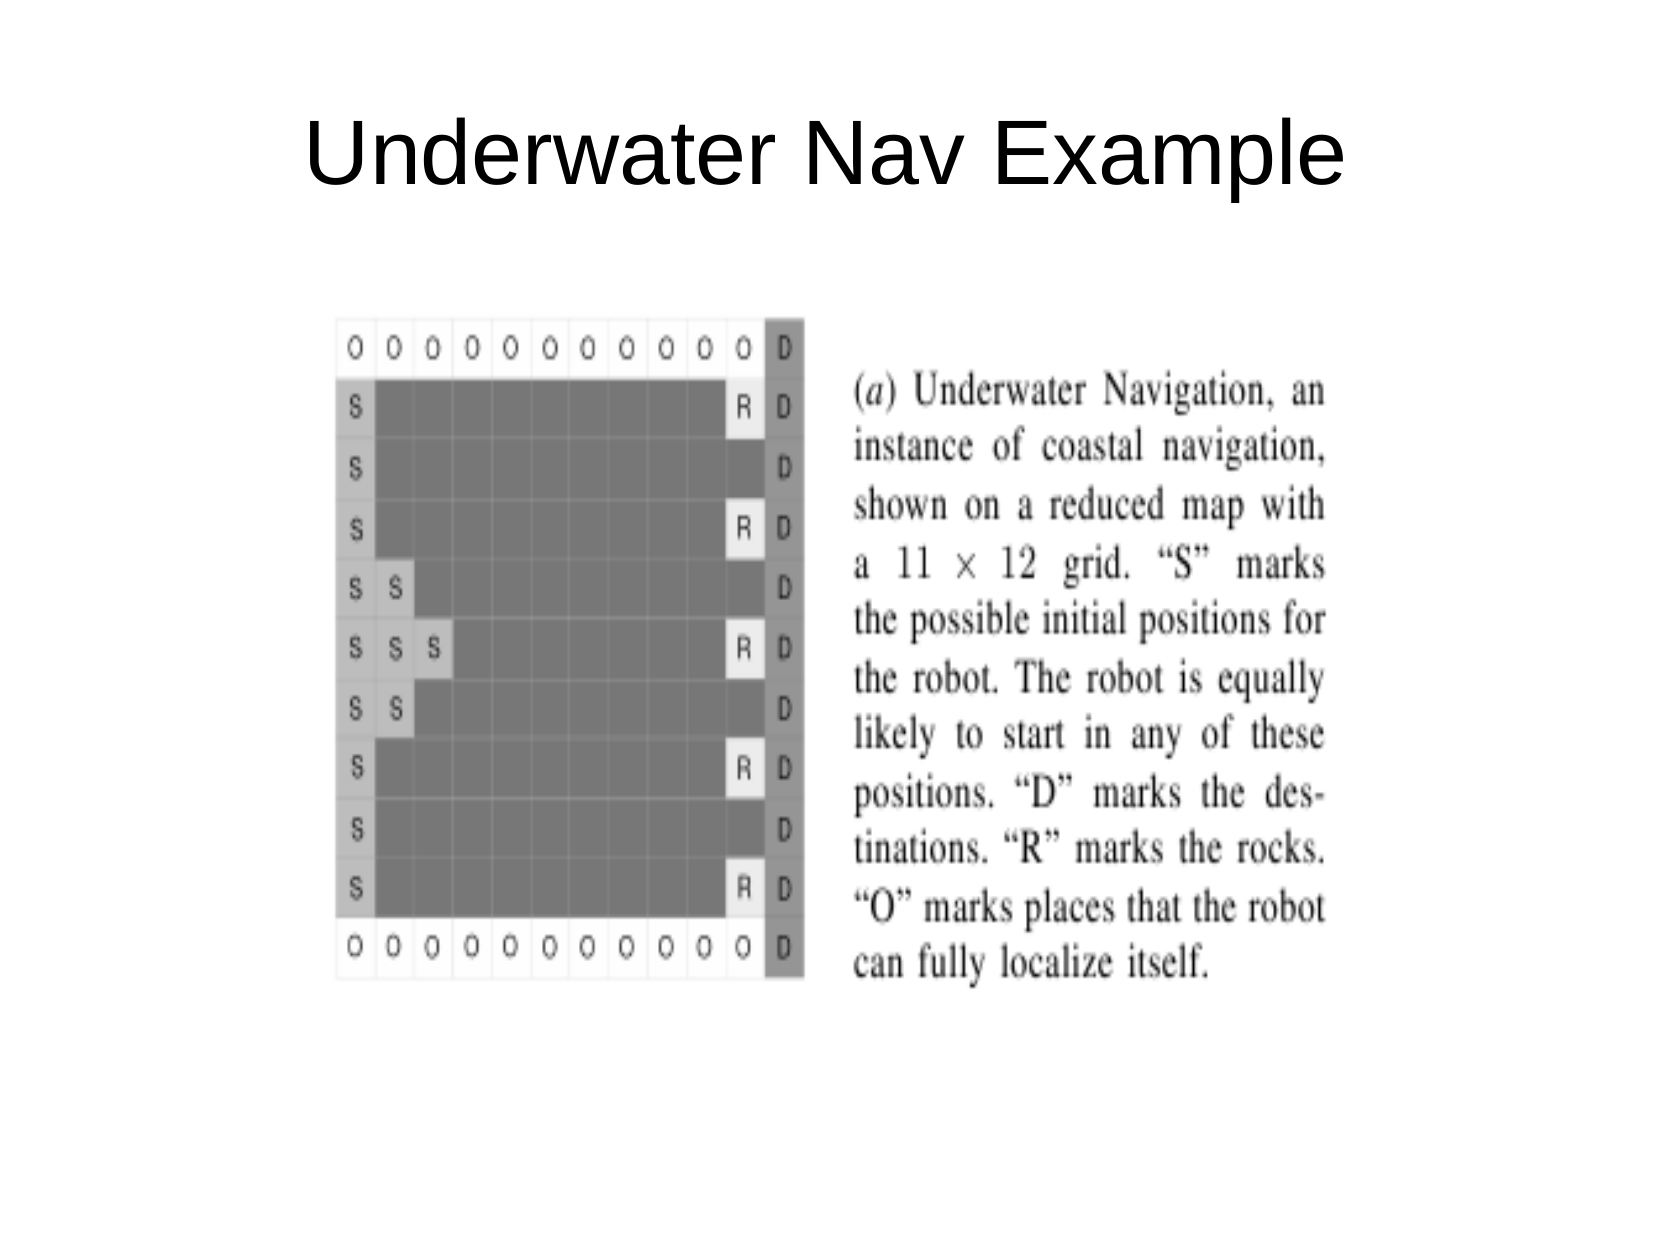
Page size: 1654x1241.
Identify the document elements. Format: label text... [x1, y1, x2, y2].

title Underwater Nav Example [82, 56, 1571, 250]
picture [262, 260, 1351, 1013]
